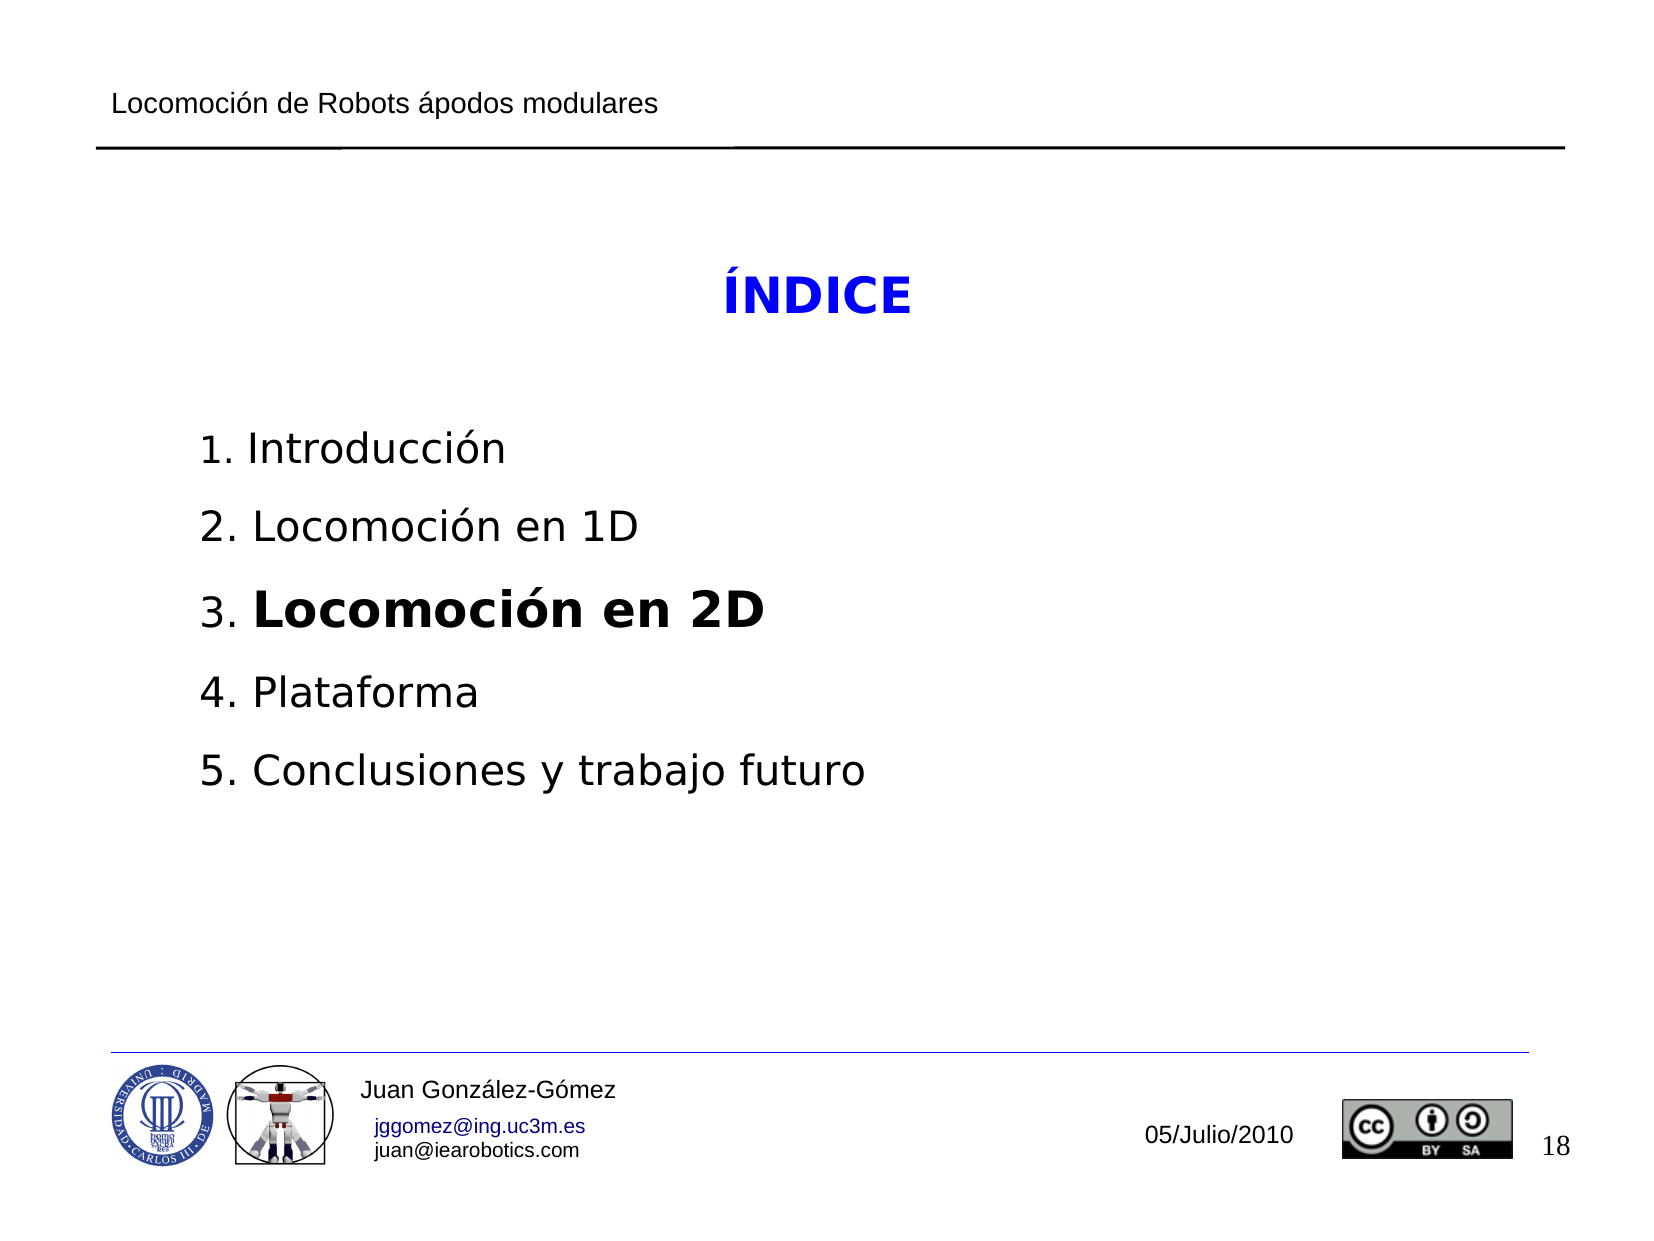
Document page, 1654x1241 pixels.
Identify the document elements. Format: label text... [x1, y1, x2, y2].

picture [1342, 1099, 1513, 1159]
text_box 05/Julio/2010 [1122, 1113, 1327, 1158]
text_box ÍNDICE [708, 259, 929, 333]
text_box Locomoción de Robots ápodos modulares [96, 79, 738, 129]
text_box Juan González-Gómez [345, 1068, 632, 1111]
text_box Introducción Locomoción en 1D Locomoción en 2D Plataforma Conclusiones y trabajo futuro [184, 417, 882, 803]
picture [110, 1062, 215, 1167]
text_box jggomez@ing.uc3m.es juan@iearobotics.com [359, 1107, 601, 1170]
picture [226, 1065, 334, 1165]
